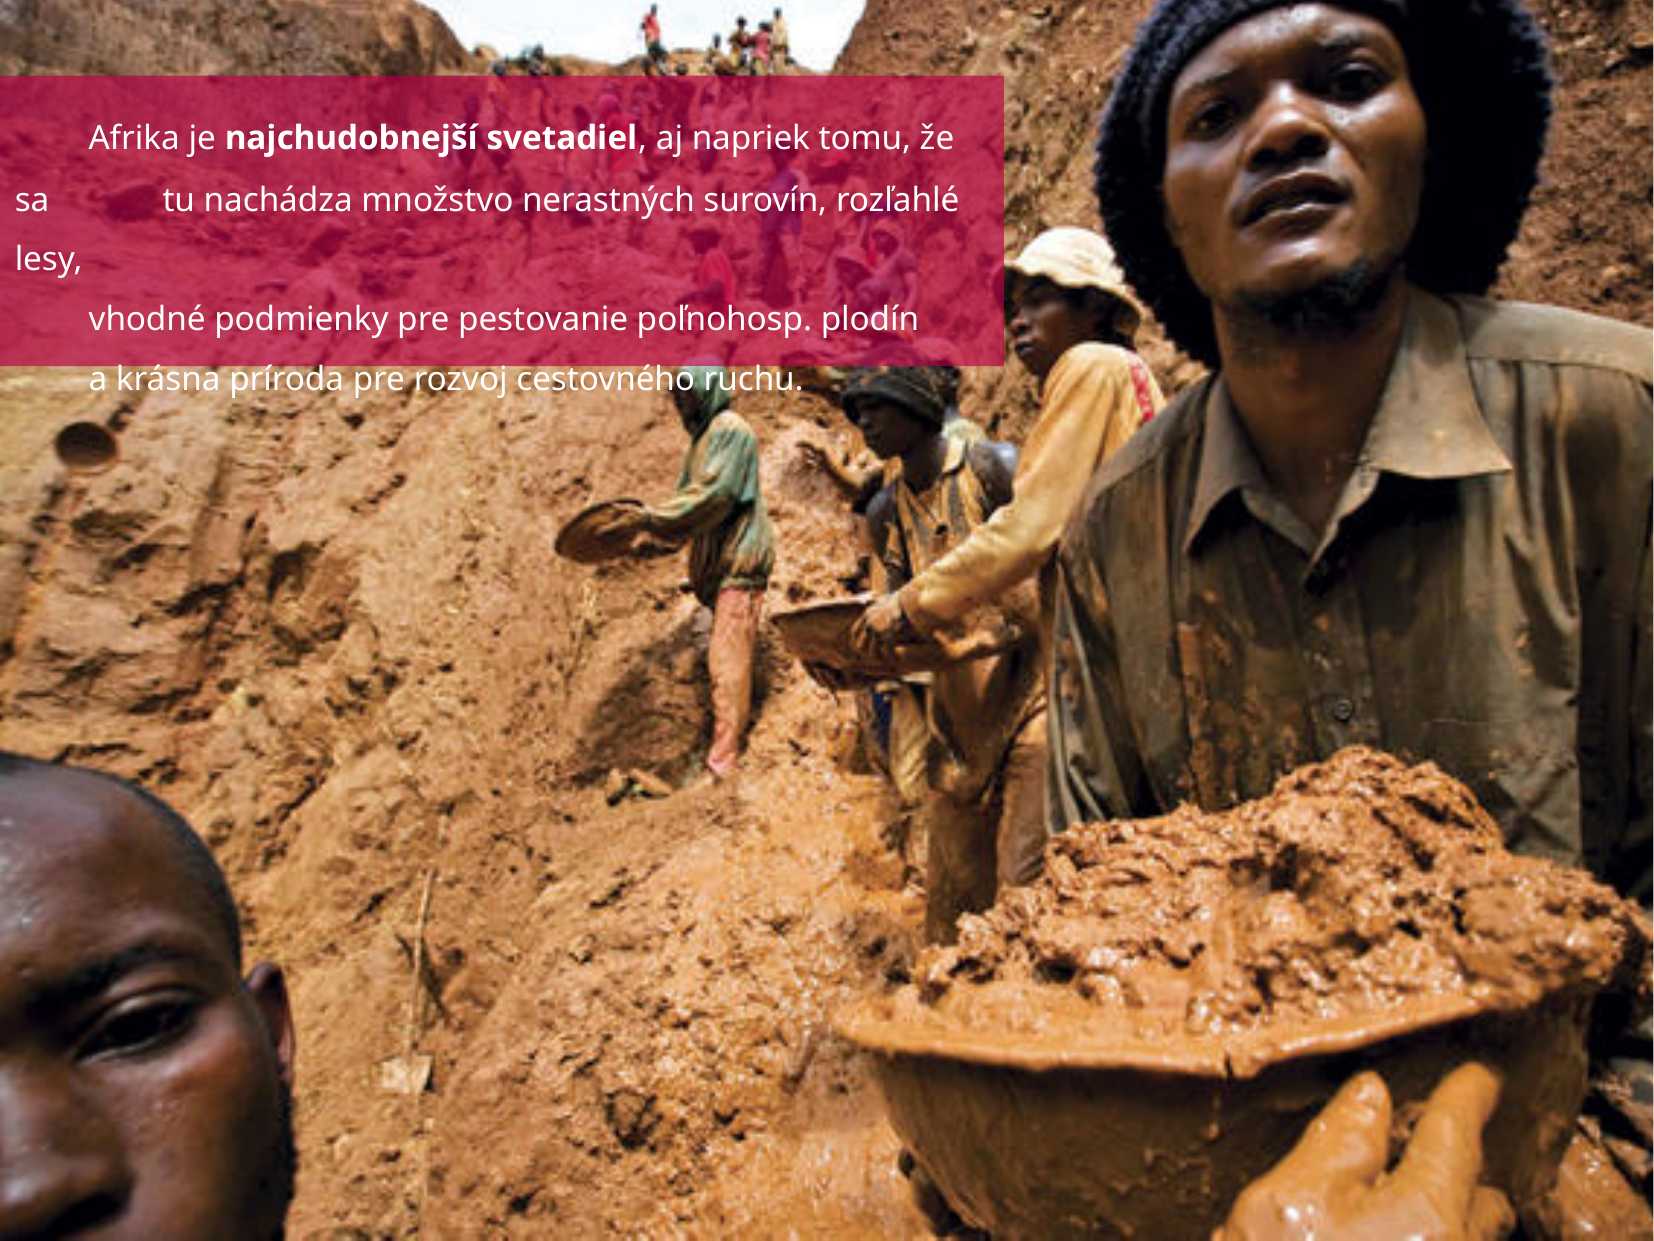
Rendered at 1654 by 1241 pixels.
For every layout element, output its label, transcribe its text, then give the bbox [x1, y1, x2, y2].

picture [0, 0, 1654, 1241]
picture [309, 374, 319, 388]
text_box Afrika je najchudobnejší svetadiel, aj napriek tomu, že sa tu nachádza množstvo nerastných surovín, rozľahlé lesy, vhodné podmienky pre pestovanie poľnohosp. plodín a krásna príroda pre rozvoj cestovného ruchu. [0, 75, 1004, 367]
